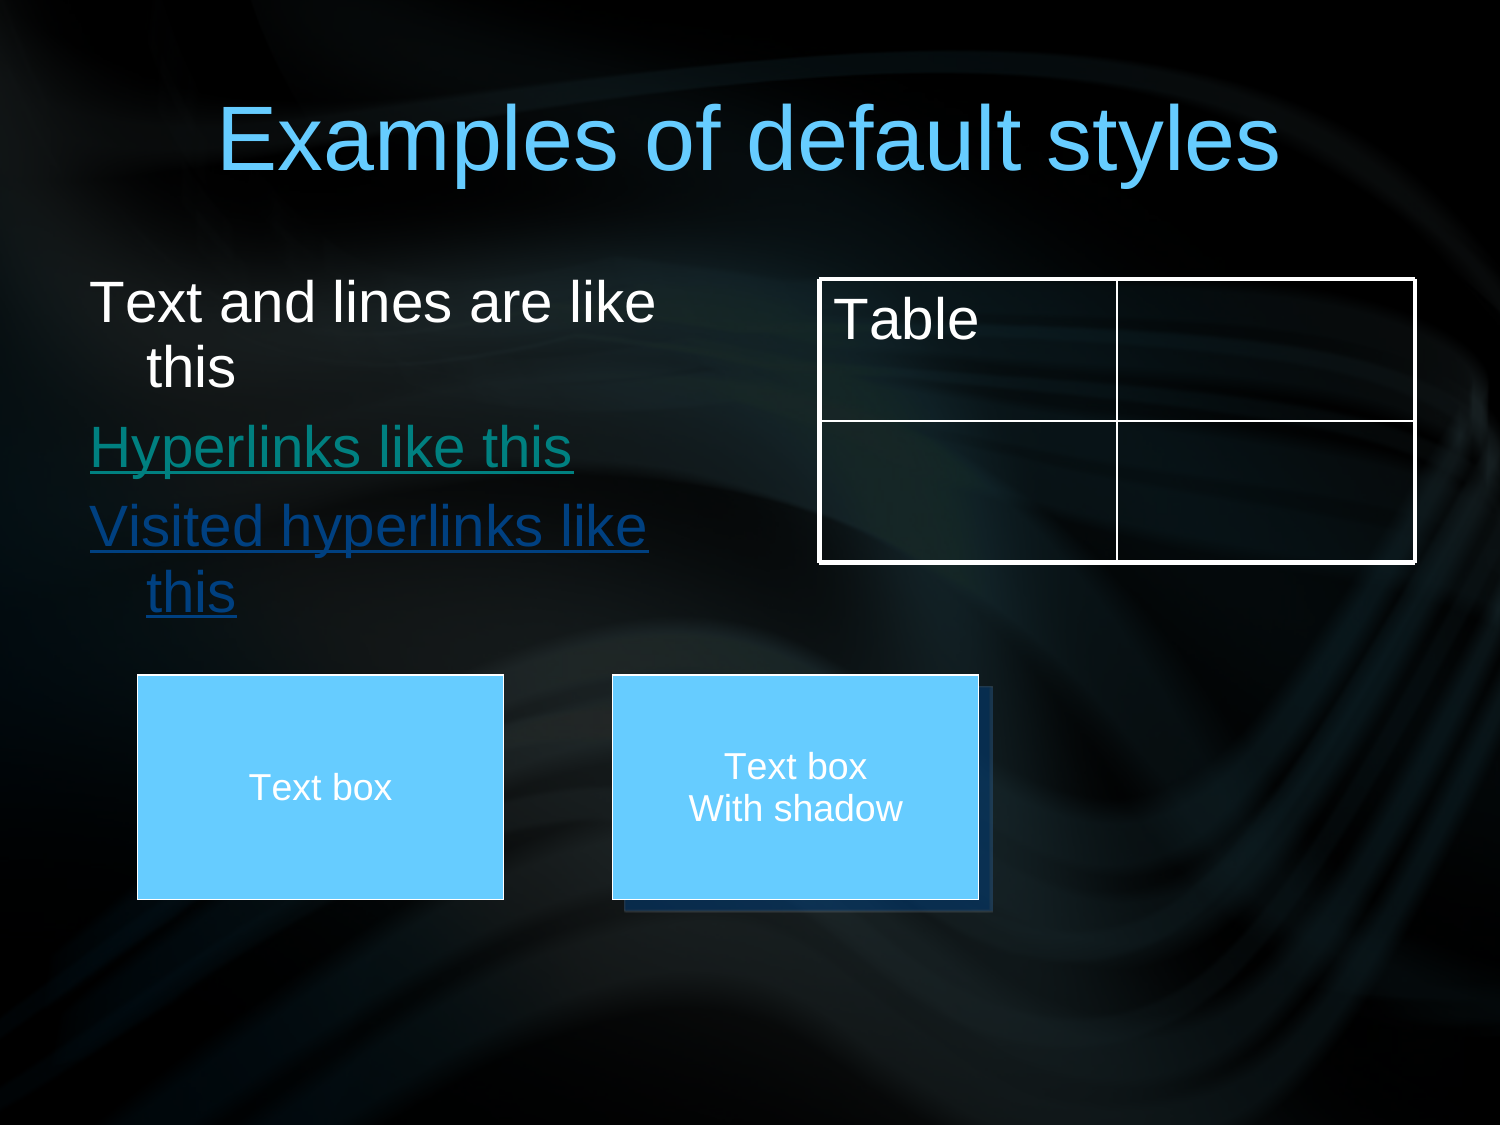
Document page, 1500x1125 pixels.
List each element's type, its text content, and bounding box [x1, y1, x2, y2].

text_box Text box [137, 674, 504, 900]
text_box Text box With shadow [612, 674, 979, 900]
text_box Table [822, 281, 1116, 420]
title Examples of default styles [75, 45, 1426, 233]
list Text and lines are like this Hyperlinks like this Visited hyperlinks like this [75, 262, 738, 870]
